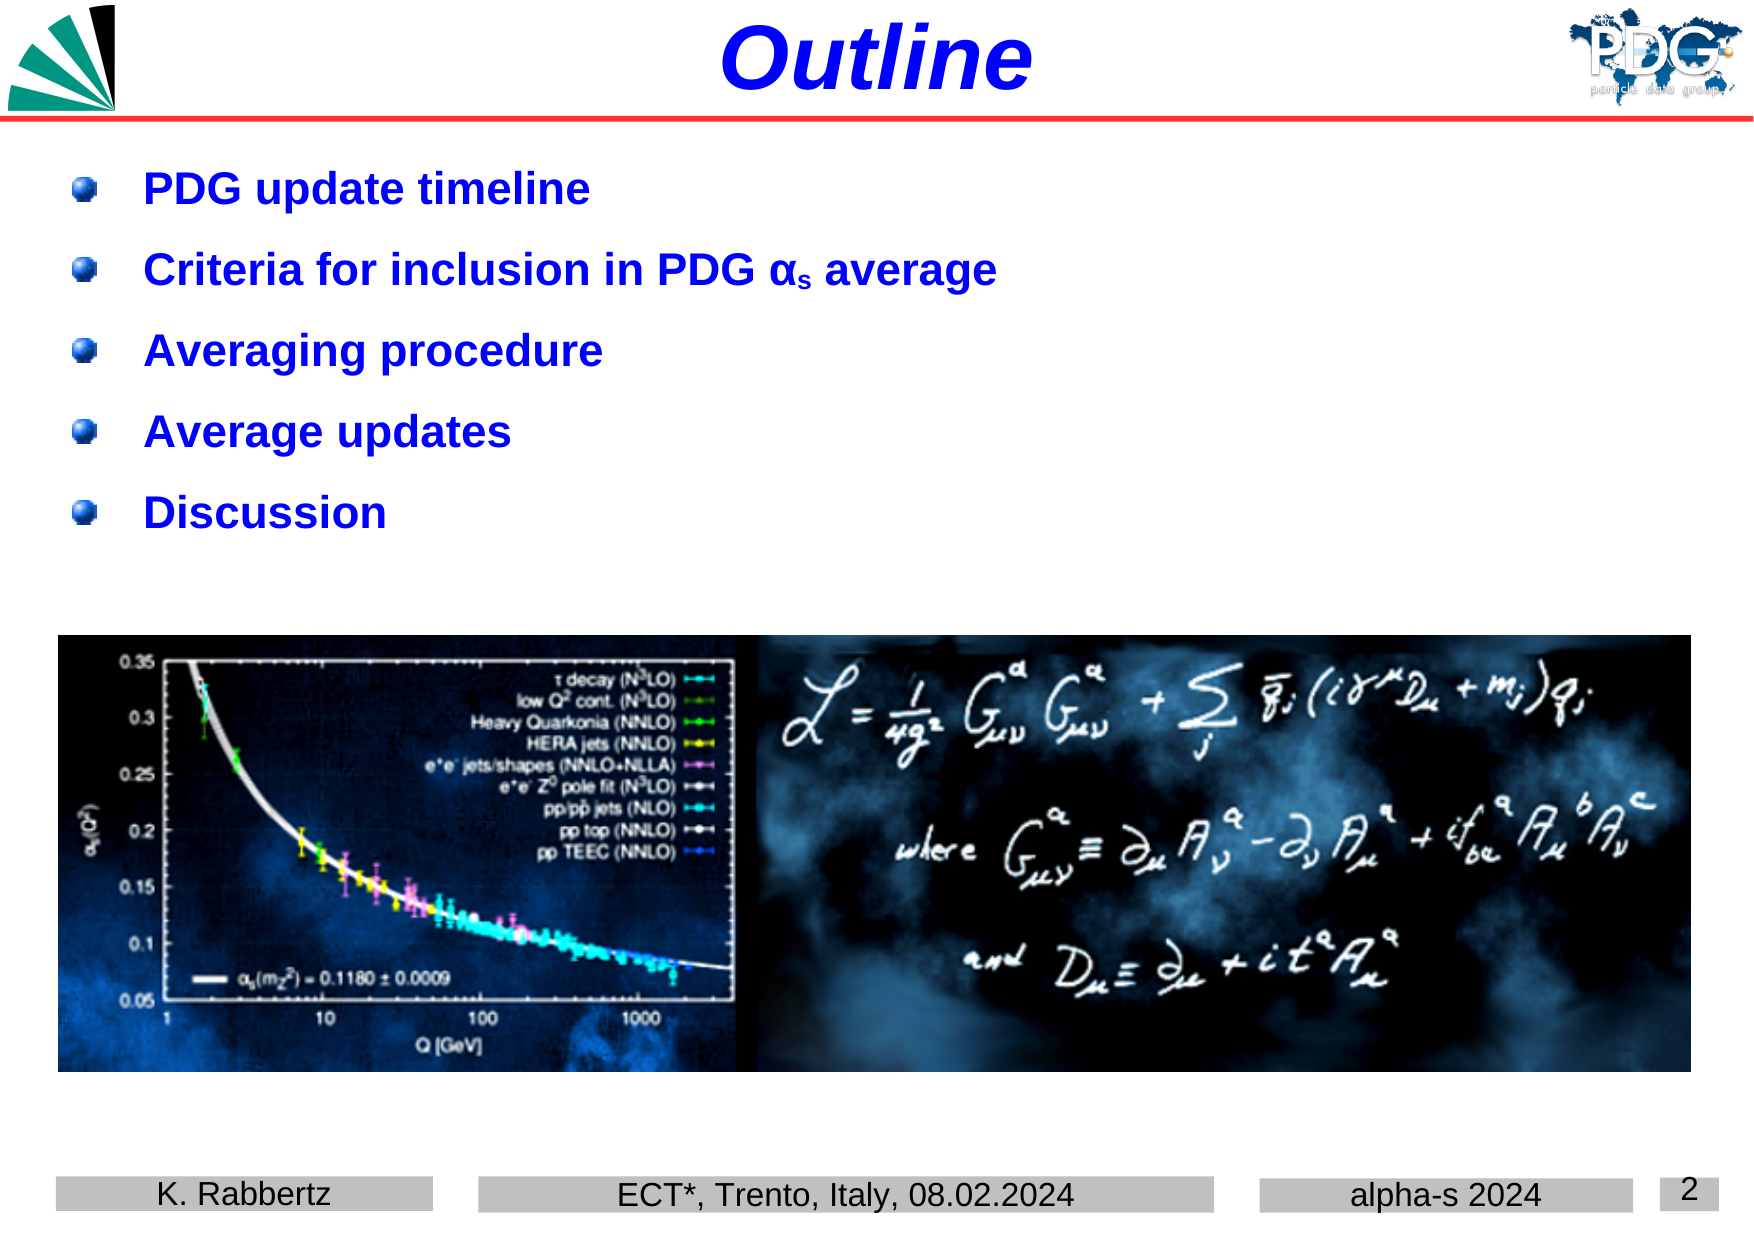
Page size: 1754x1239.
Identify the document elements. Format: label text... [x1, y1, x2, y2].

picture [8, 5, 115, 112]
picture [58, 635, 1691, 1072]
picture [1630, 6, 1746, 108]
list PDG update timeline Criteria for inclusion in PDG αs average Averaging procedure Average updates Discussion [60, 163, 1716, 1146]
title Outline [124, 0, 1630, 116]
